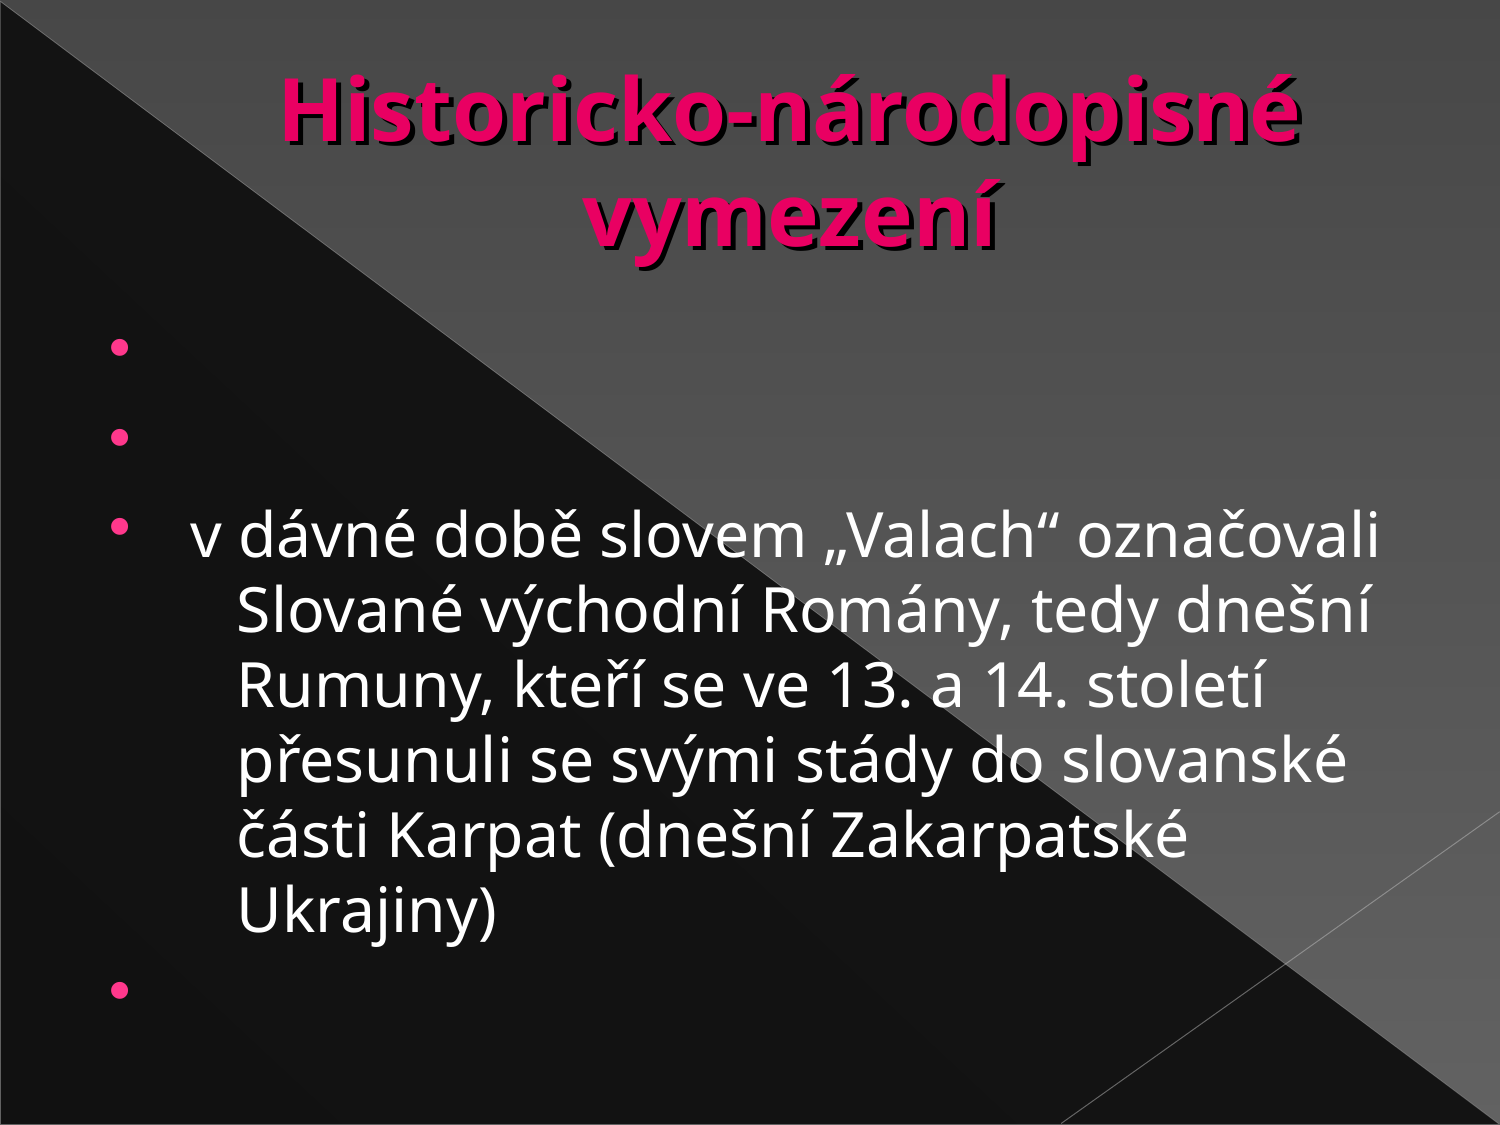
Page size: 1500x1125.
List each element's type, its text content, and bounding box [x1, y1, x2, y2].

title Historicko-národopisné vymezení [75, 43, 1426, 274]
list v dávné době slovem „Valach“ označovali Slované východní Romány, tedy dnešní Rumuny, kteří se ve 13. a 14. století přesunuli se svými stády do slovanské části Karpat (dnešní Zakarpatské Ukrajiny) [75, 308, 1426, 1059]
